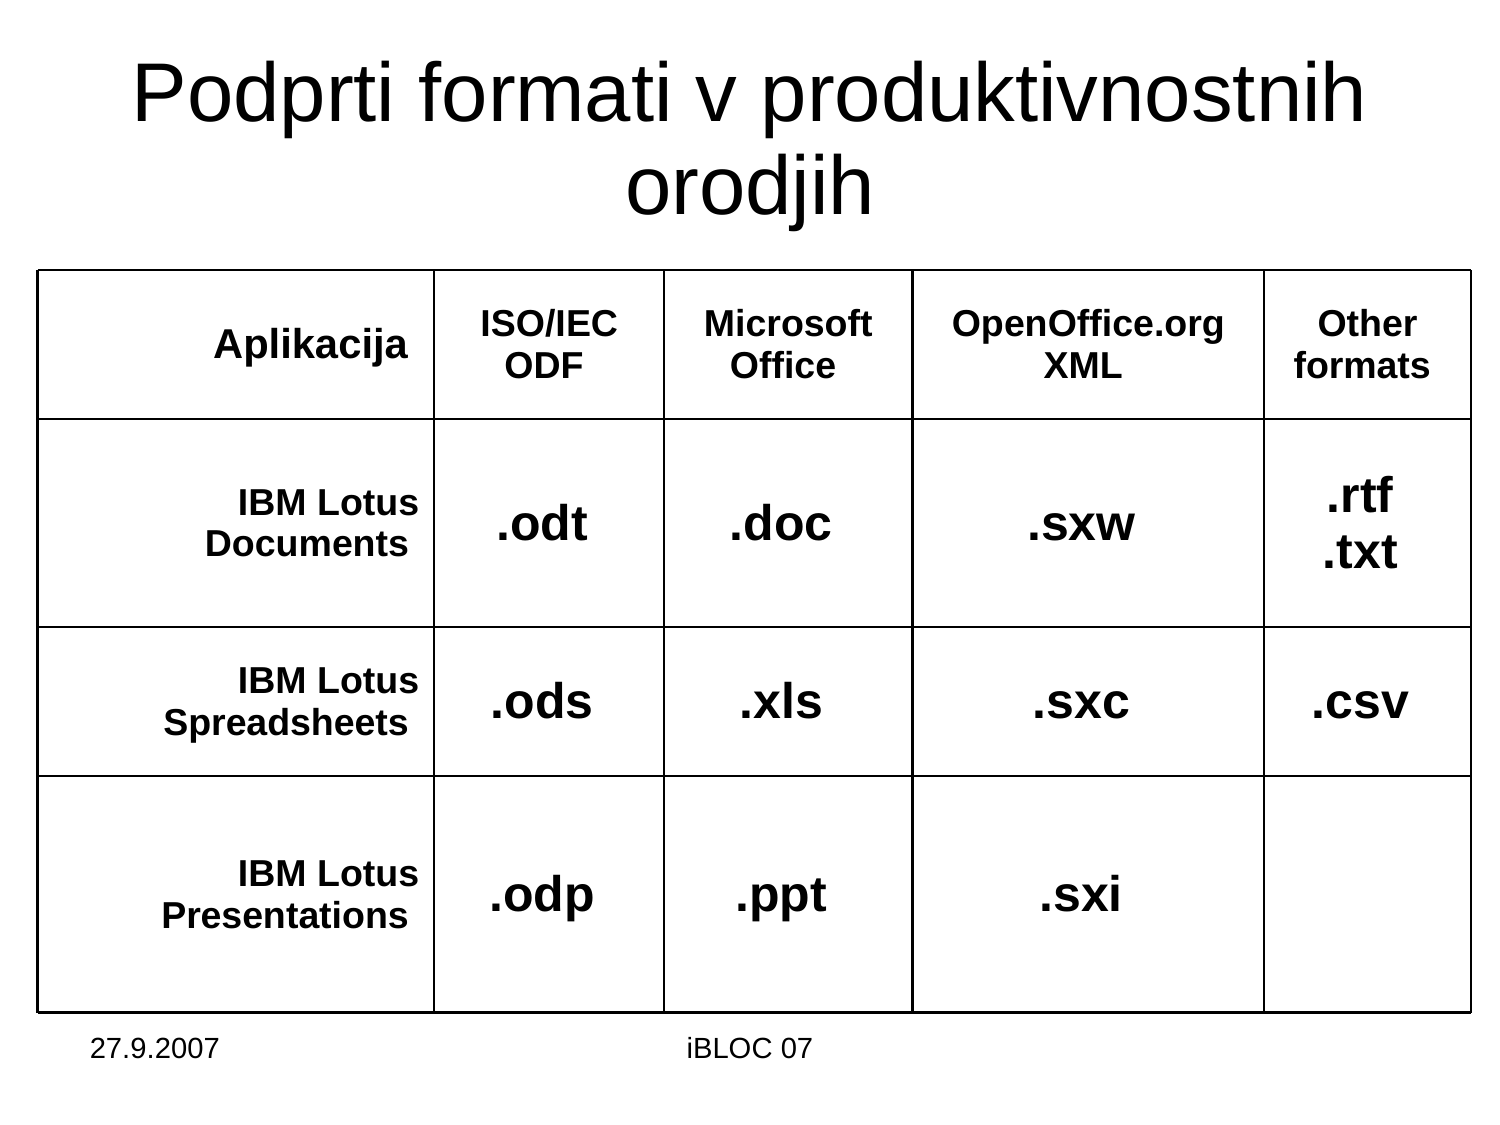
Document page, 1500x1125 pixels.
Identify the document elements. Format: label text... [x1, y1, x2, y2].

text_box ISO/IEC ODF [435, 271, 663, 418]
text_box .ods [435, 628, 663, 775]
text_box IBM Lotus Spreadsheets [39, 628, 433, 775]
text_box .sxw [914, 420, 1263, 626]
text_box .sxc [914, 628, 1263, 775]
text_box .doc [665, 420, 911, 626]
text_box Microsoft Office [665, 271, 911, 418]
text_box Other formats [1265, 271, 1470, 418]
text_box .odp [435, 777, 663, 1011]
title Podprti formati v produktivnostnih orodjih [75, 31, 1426, 247]
text_box OpenOffice.org XML [914, 271, 1263, 418]
text_box .xls [665, 628, 911, 775]
text_box .odt [435, 420, 663, 626]
text_box .csv [1265, 628, 1470, 775]
text_box Aplikacija [39, 271, 433, 418]
text_box .ppt [665, 777, 911, 1011]
text_box .rtf .txt [1265, 420, 1470, 626]
text_box IBM Lotus Documents [39, 420, 433, 626]
text_box .sxi [914, 777, 1263, 1011]
text_box IBM Lotus Presentations [39, 777, 433, 1011]
